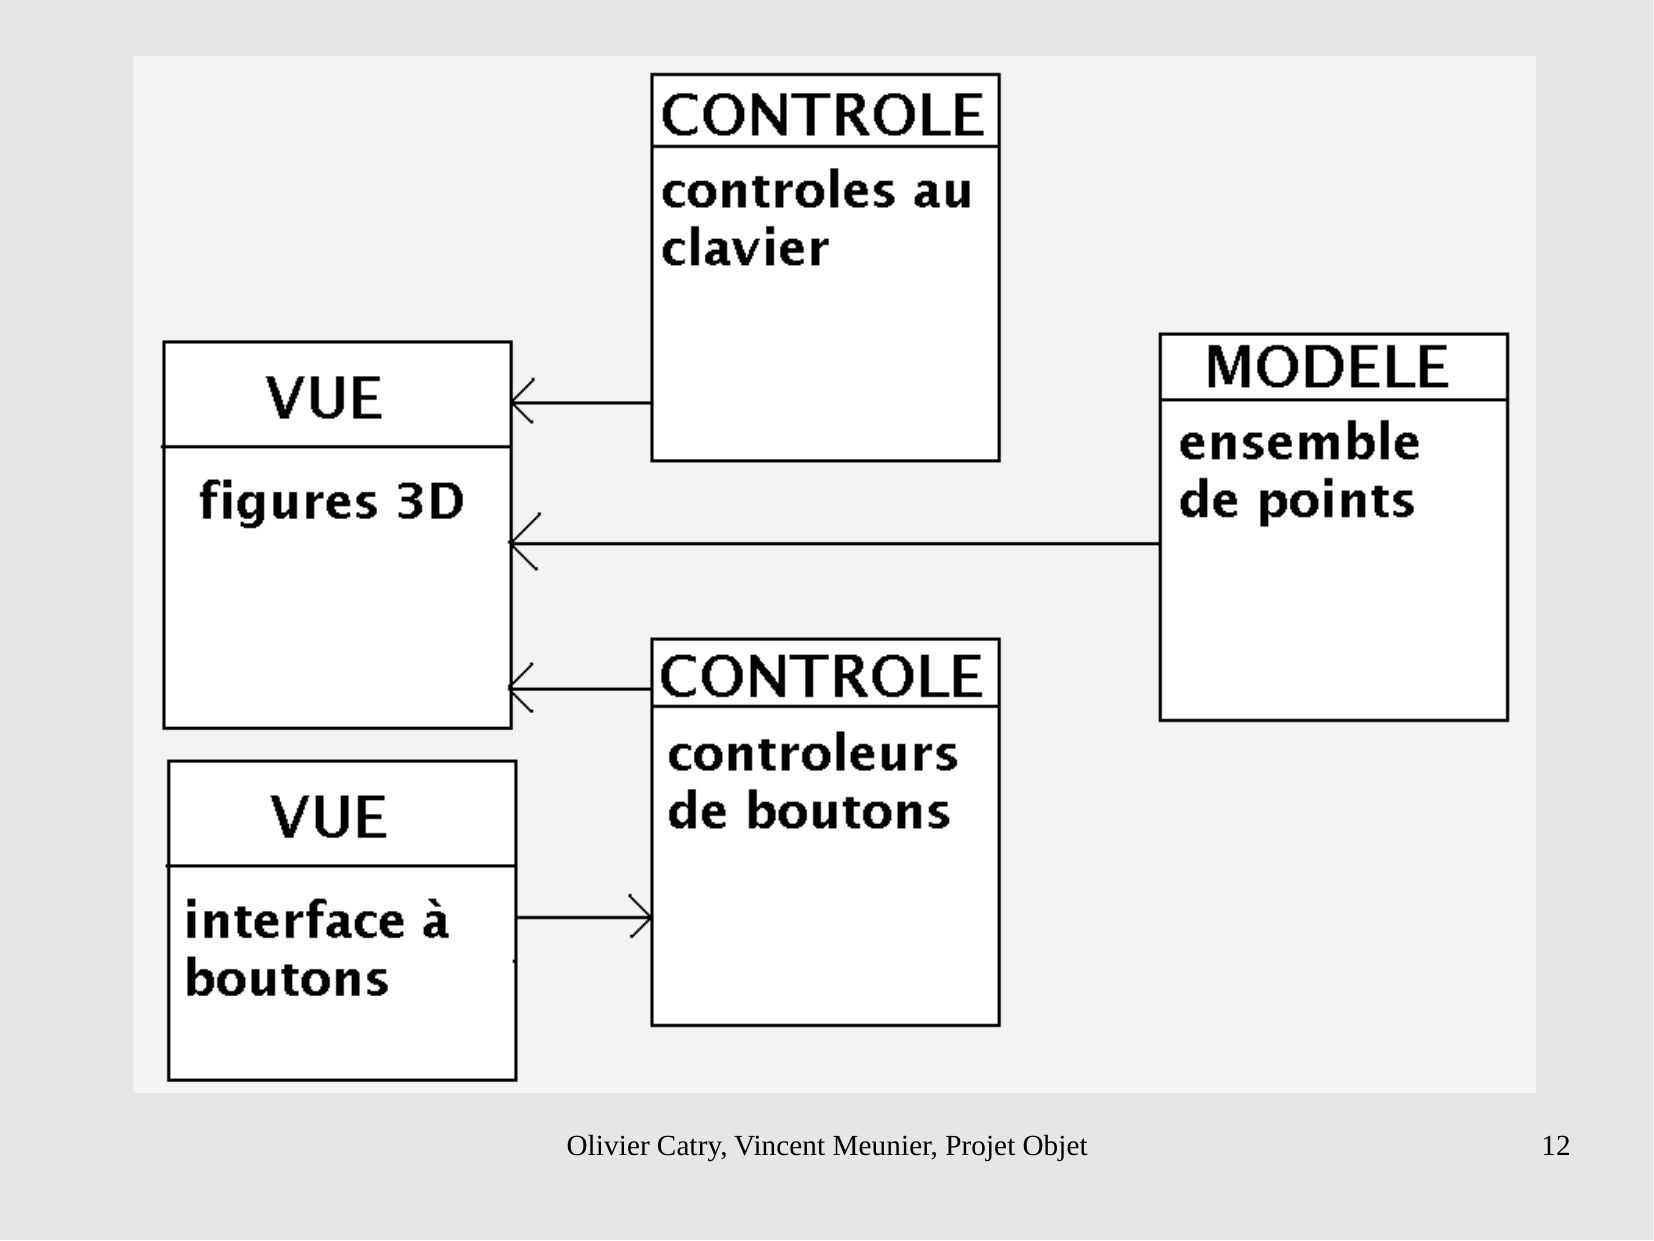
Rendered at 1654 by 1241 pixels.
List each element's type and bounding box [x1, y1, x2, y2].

picture [133, 56, 1536, 1093]
